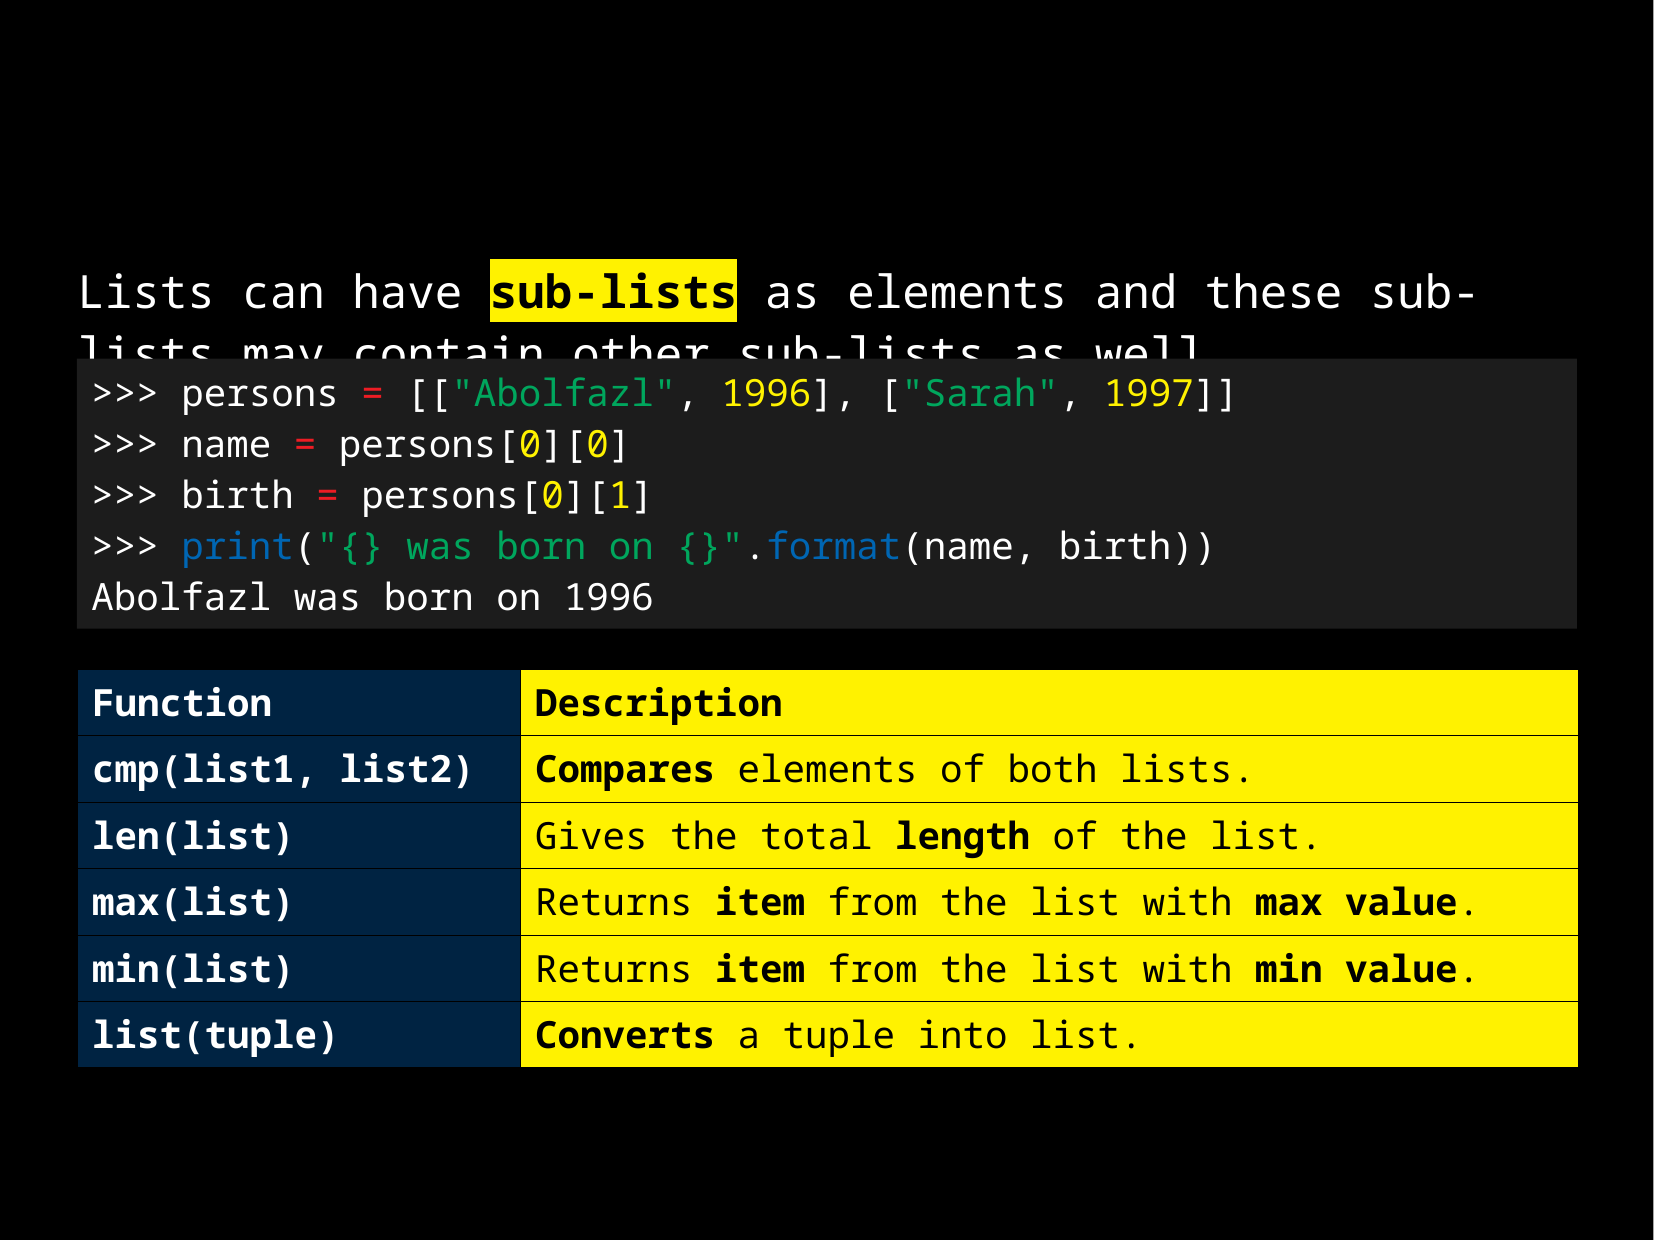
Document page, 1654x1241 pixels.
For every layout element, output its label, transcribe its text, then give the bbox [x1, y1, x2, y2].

table_cell Returns item from the list with max value. [521, 869, 1578, 935]
table_header Description [521, 670, 1578, 735]
table_cell list(tuple) [78, 1002, 520, 1067]
text_box >>> persons = [["Abolfazl", 1996], ["Sarah", 1997]] >>> name = persons[0][0] >>> birth = persons[0][1] >>> print("{} was born on {}".format(name, birth)) Abolfazl was born on 1996 [76, 358, 1577, 564]
table_cell Compares elements of both lists. [521, 736, 1578, 802]
table_cell max(list) [78, 869, 520, 935]
table_cell len(list) [78, 803, 520, 868]
table_cell cmp(list1, list2) [78, 736, 520, 802]
table_cell Gives the total length of the list. [521, 803, 1578, 868]
table_cell min(list) [78, 936, 520, 1001]
table_cell Returns item from the list with min value. [521, 936, 1578, 1001]
table_header Function [78, 670, 520, 735]
text_box Lists can have sub-lists as elements and these sub-lists may contain other sub-lists as well. Common List Functions [62, 251, 1591, 669]
table_cell Converts a tuple into list. [521, 1002, 1578, 1067]
